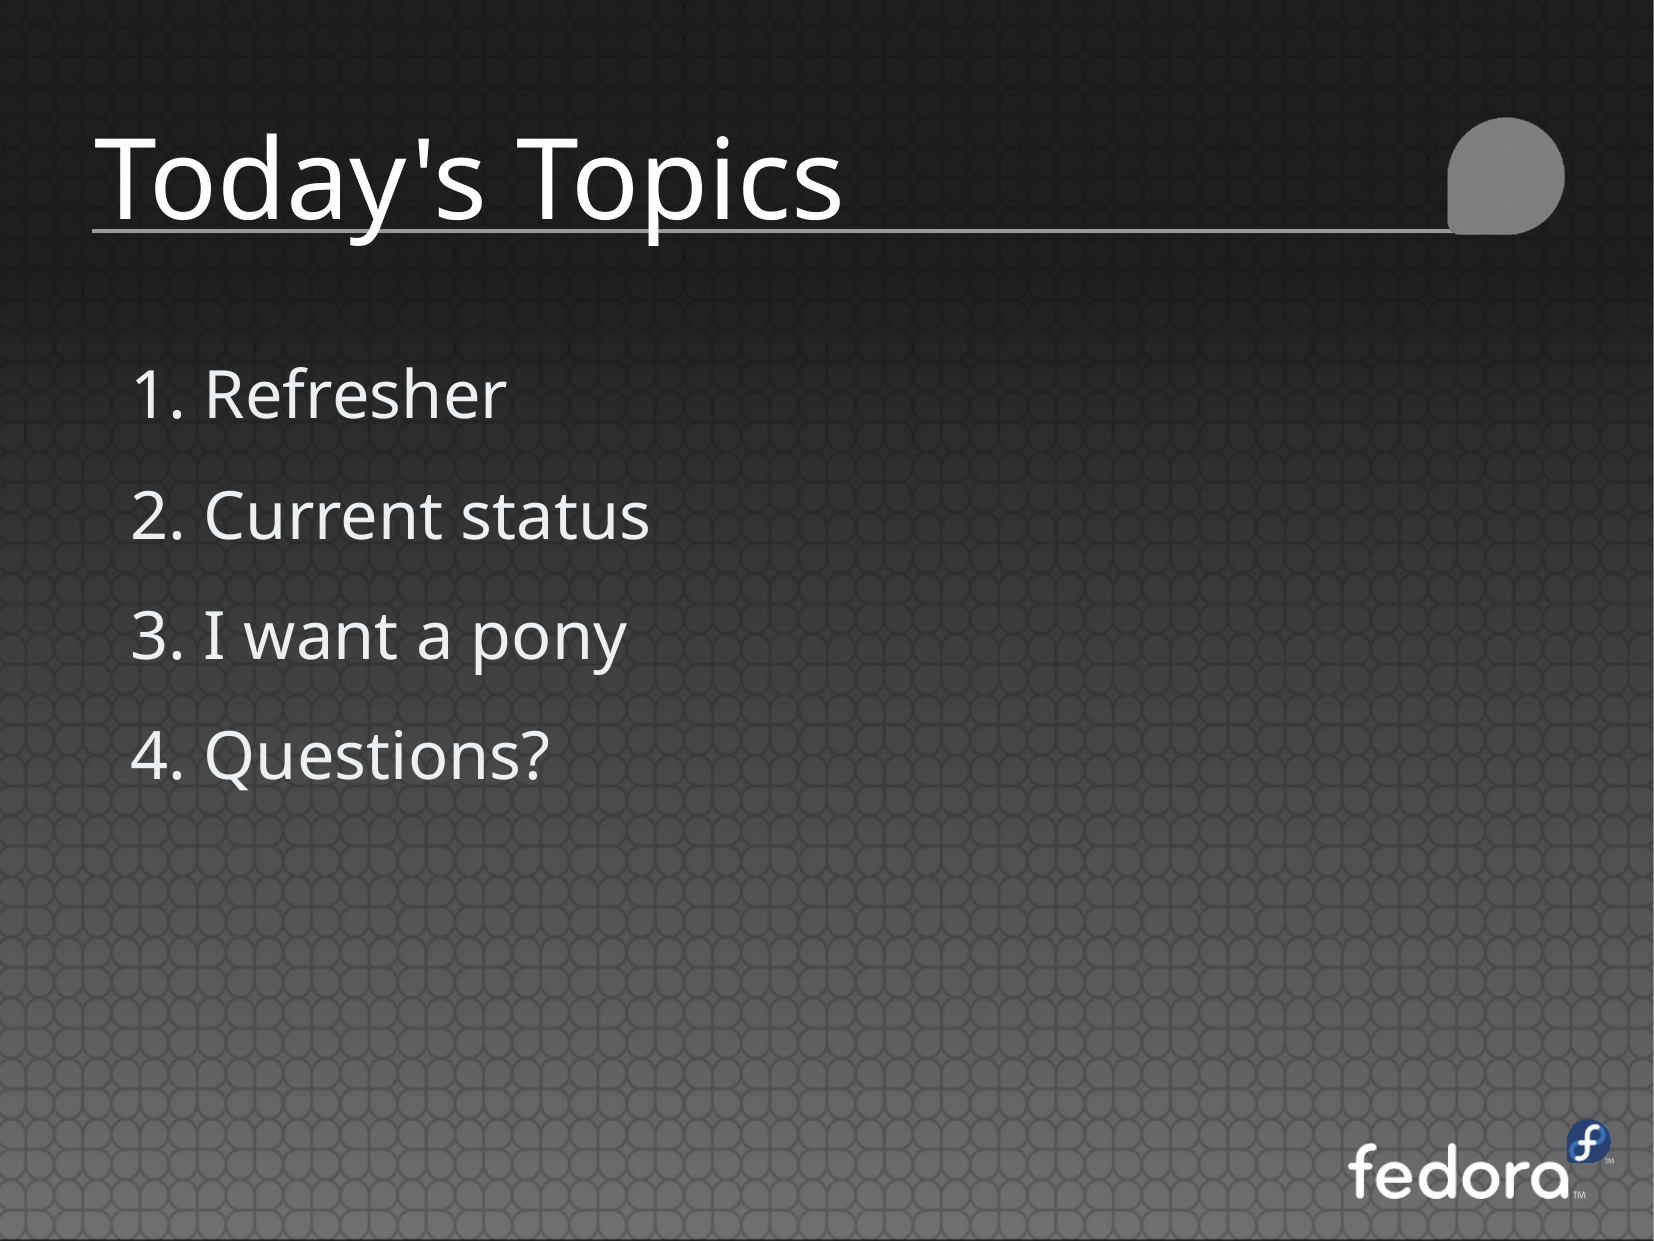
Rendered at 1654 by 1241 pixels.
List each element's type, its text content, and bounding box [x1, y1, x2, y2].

list Refresher Current status I want a pony Questions? [112, 227, 1501, 1163]
picture [0, 0, 1654, 1241]
title Today's Topics [94, 100, 1426, 251]
